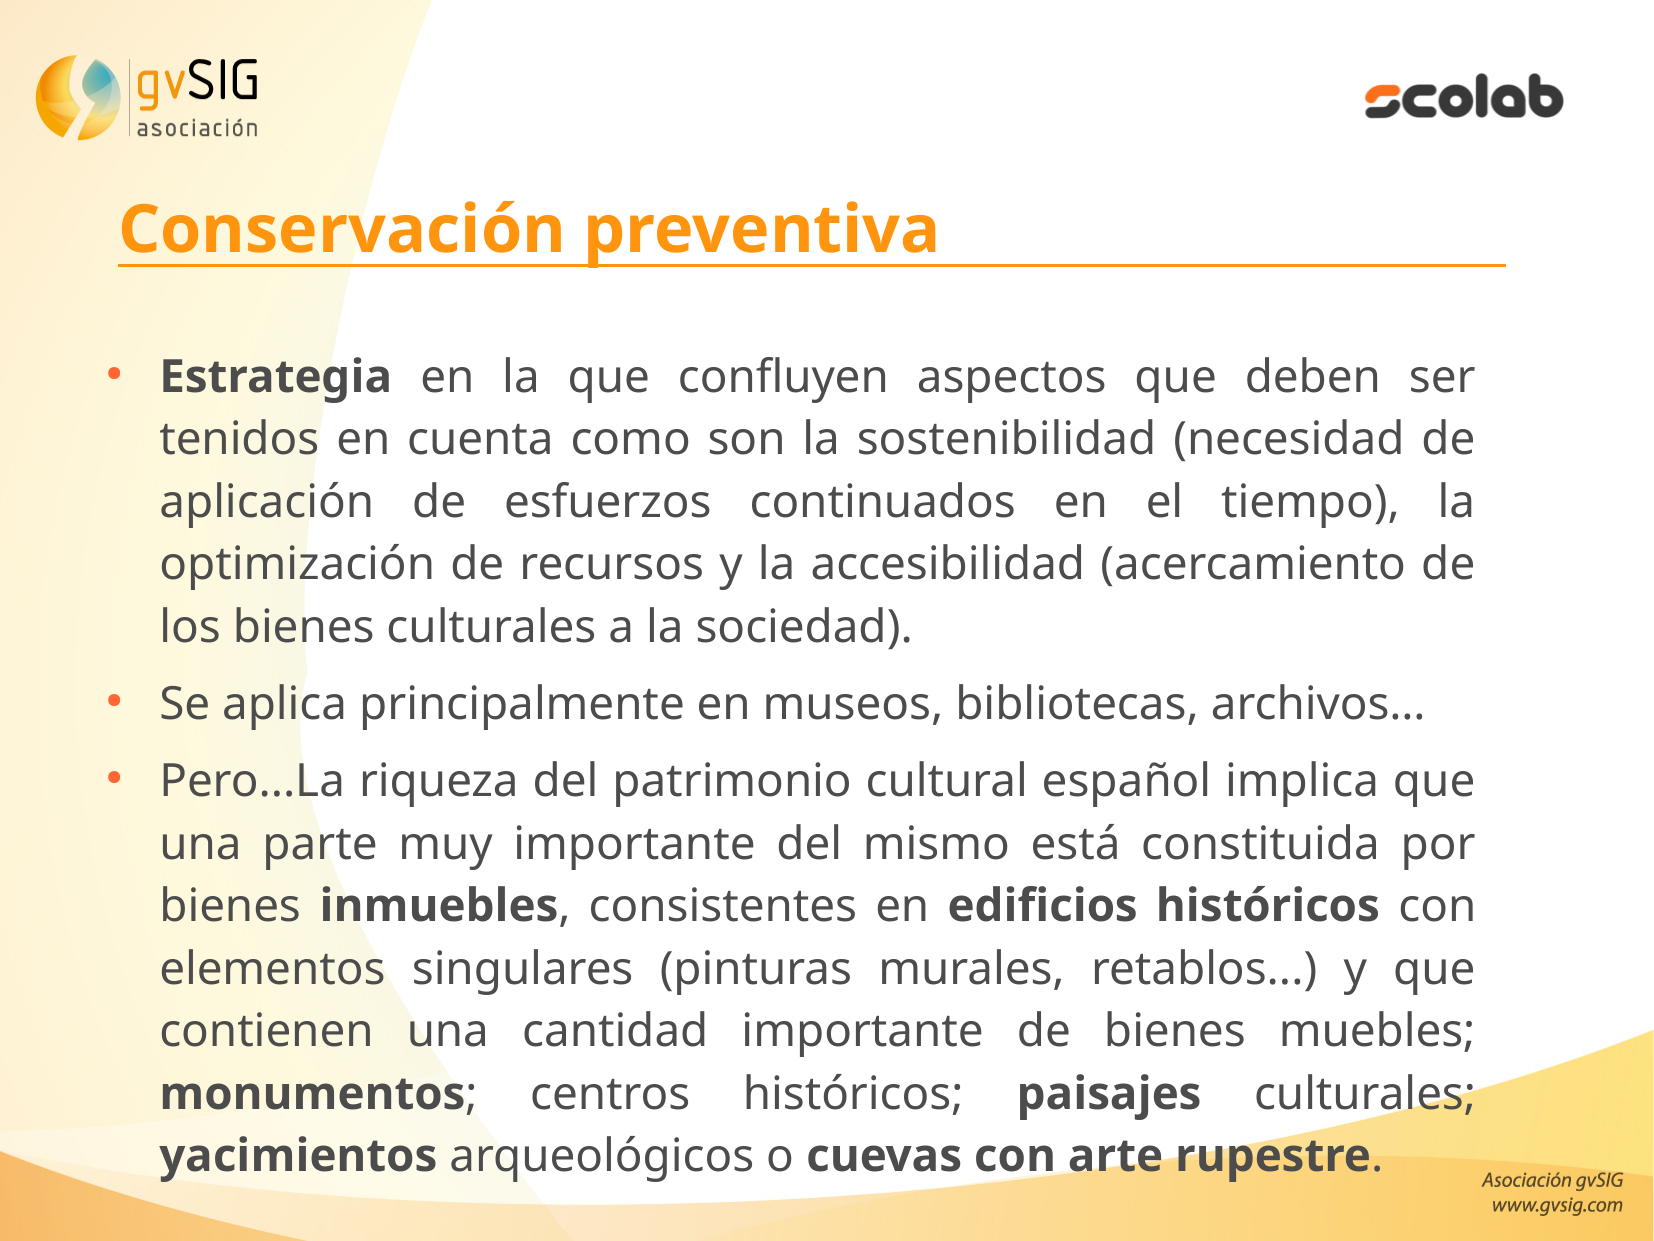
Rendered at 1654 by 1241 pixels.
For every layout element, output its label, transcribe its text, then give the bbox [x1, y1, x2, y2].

list Estrategia en la que confluyen aspectos que deben ser tenidos en cuenta como son la sostenibilidad (necesidad de aplicación de esfuerzos continuados en el tiempo), la optimización de recursos y la accesibilidad (acercamiento de los bienes culturales a la sociedad). Se aplica principalmente en museos, bibliotecas, archivos… Pero...La riqueza del patrimonio cultural español implica que una parte muy importante del mismo está constituida por bienes inmuebles, consistentes en edificios históricos con elementos singulares (pinturas murales, retablos...) y que contienen una cantidad importante de bienes muebles; monumentos; centros históricos; paisajes culturales; yacimientos arqueológicos o cuevas con arte rupestre. [88, 265, 1477, 1166]
title Conservación preventiva [118, 177, 1607, 276]
picture [0, 0, 1654, 1241]
